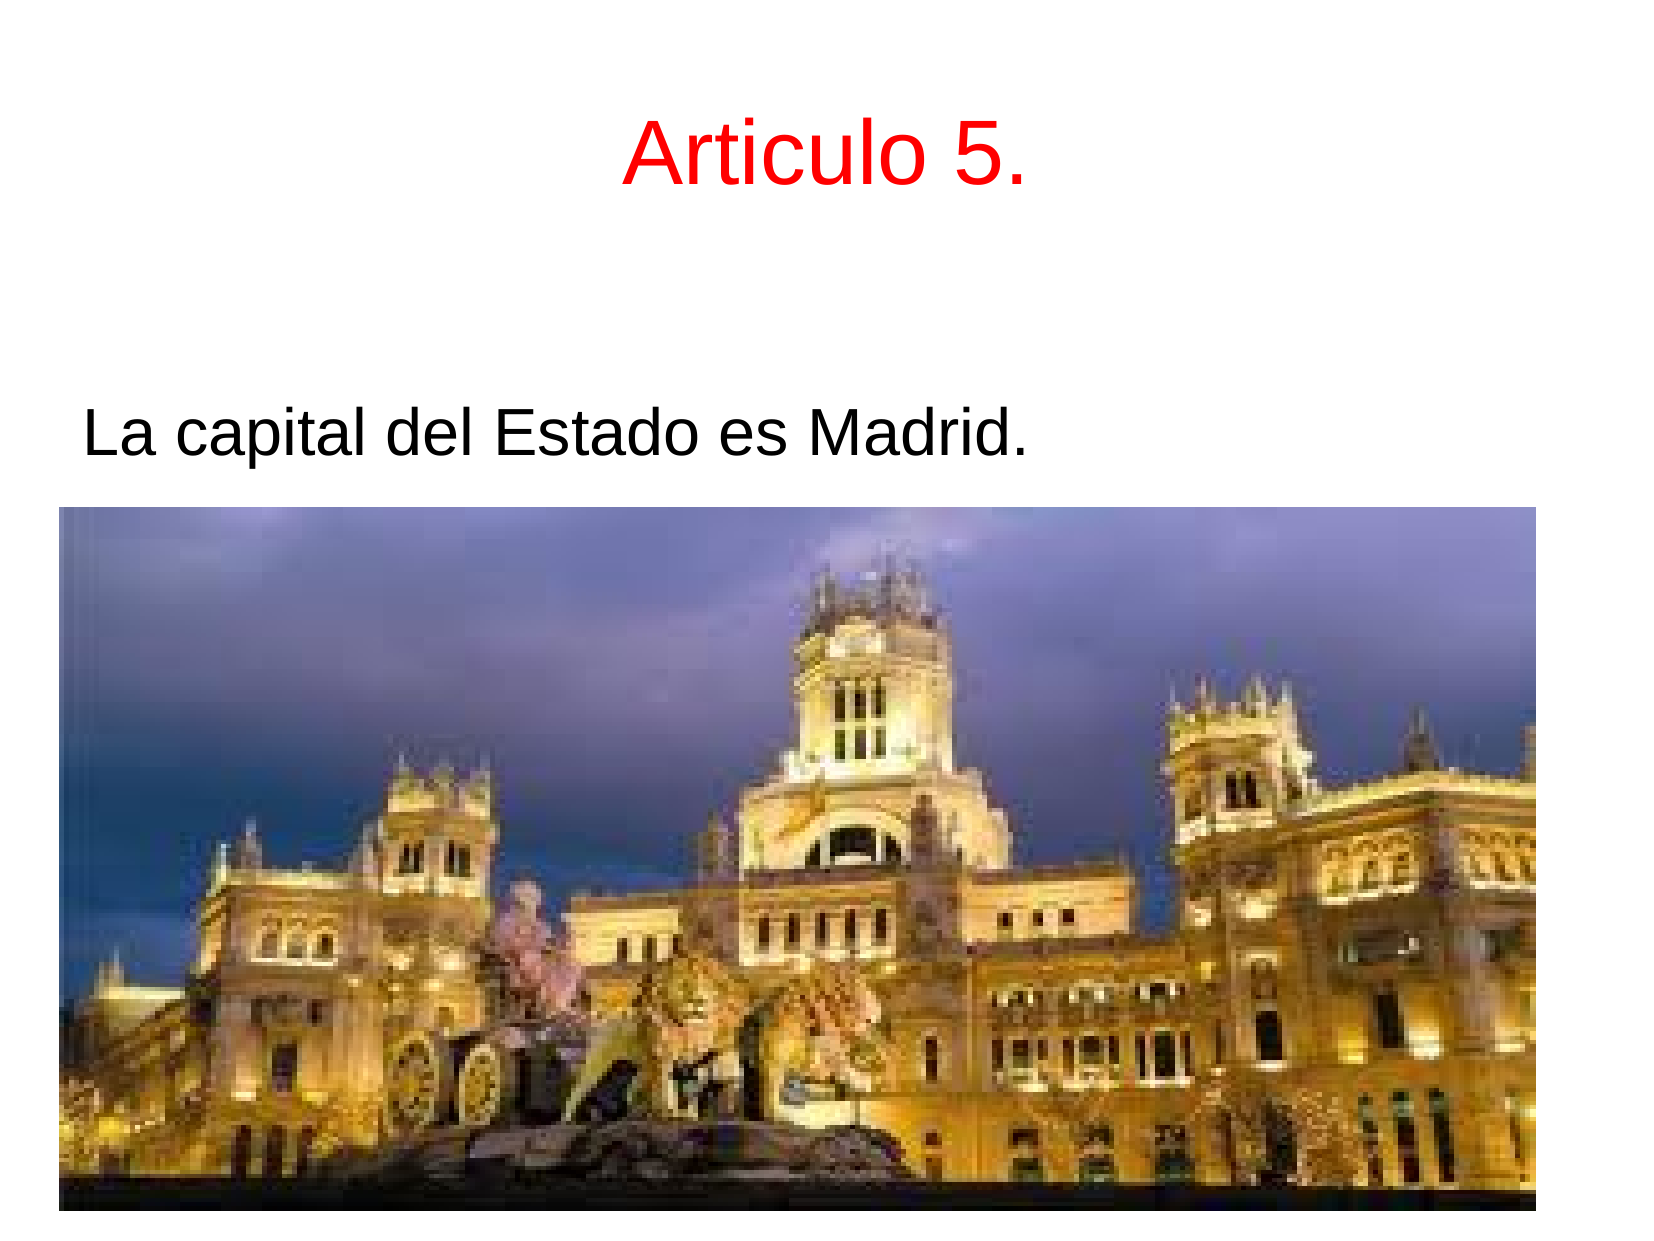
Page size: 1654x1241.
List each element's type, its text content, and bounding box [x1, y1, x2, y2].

list La capital del Estado es Madrid. [82, 290, 1571, 1109]
title Articulo 5. [82, 49, 1571, 257]
picture [59, 507, 1536, 1211]
